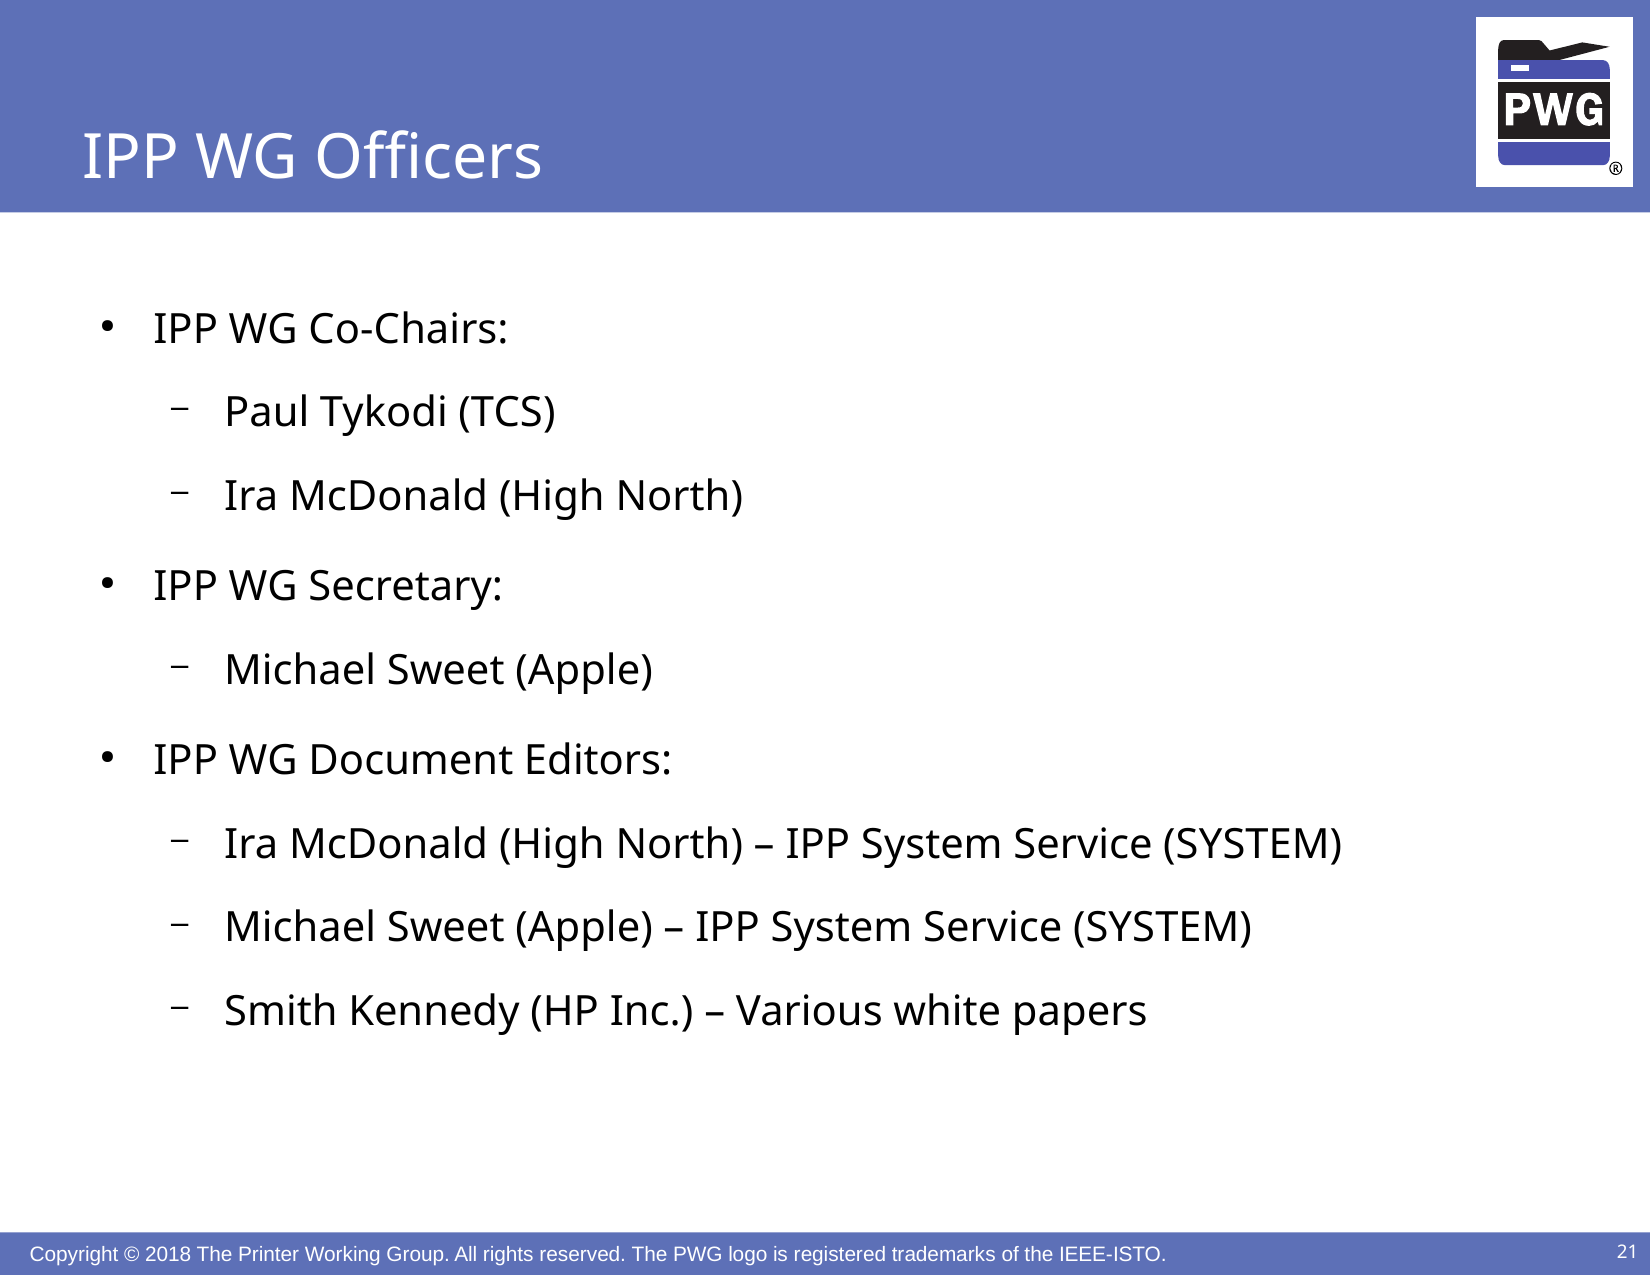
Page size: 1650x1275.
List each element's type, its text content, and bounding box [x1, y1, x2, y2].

title IPP WG Officers [82, 8, 1451, 198]
list IPP WG Co-Chairs: Paul Tykodi (TCS) Ira McDonald (High North) IPP WG Secretary: Michael Sweet (Apple) IPP WG Document Editors: Ira McDonald (High North) – IPP System Service (SYSTEM) Michael Sweet (Apple) – IPP System Service (SYSTEM) Smith Kennedy (HP Inc.) – Various white papers [82, 298, 1568, 1186]
